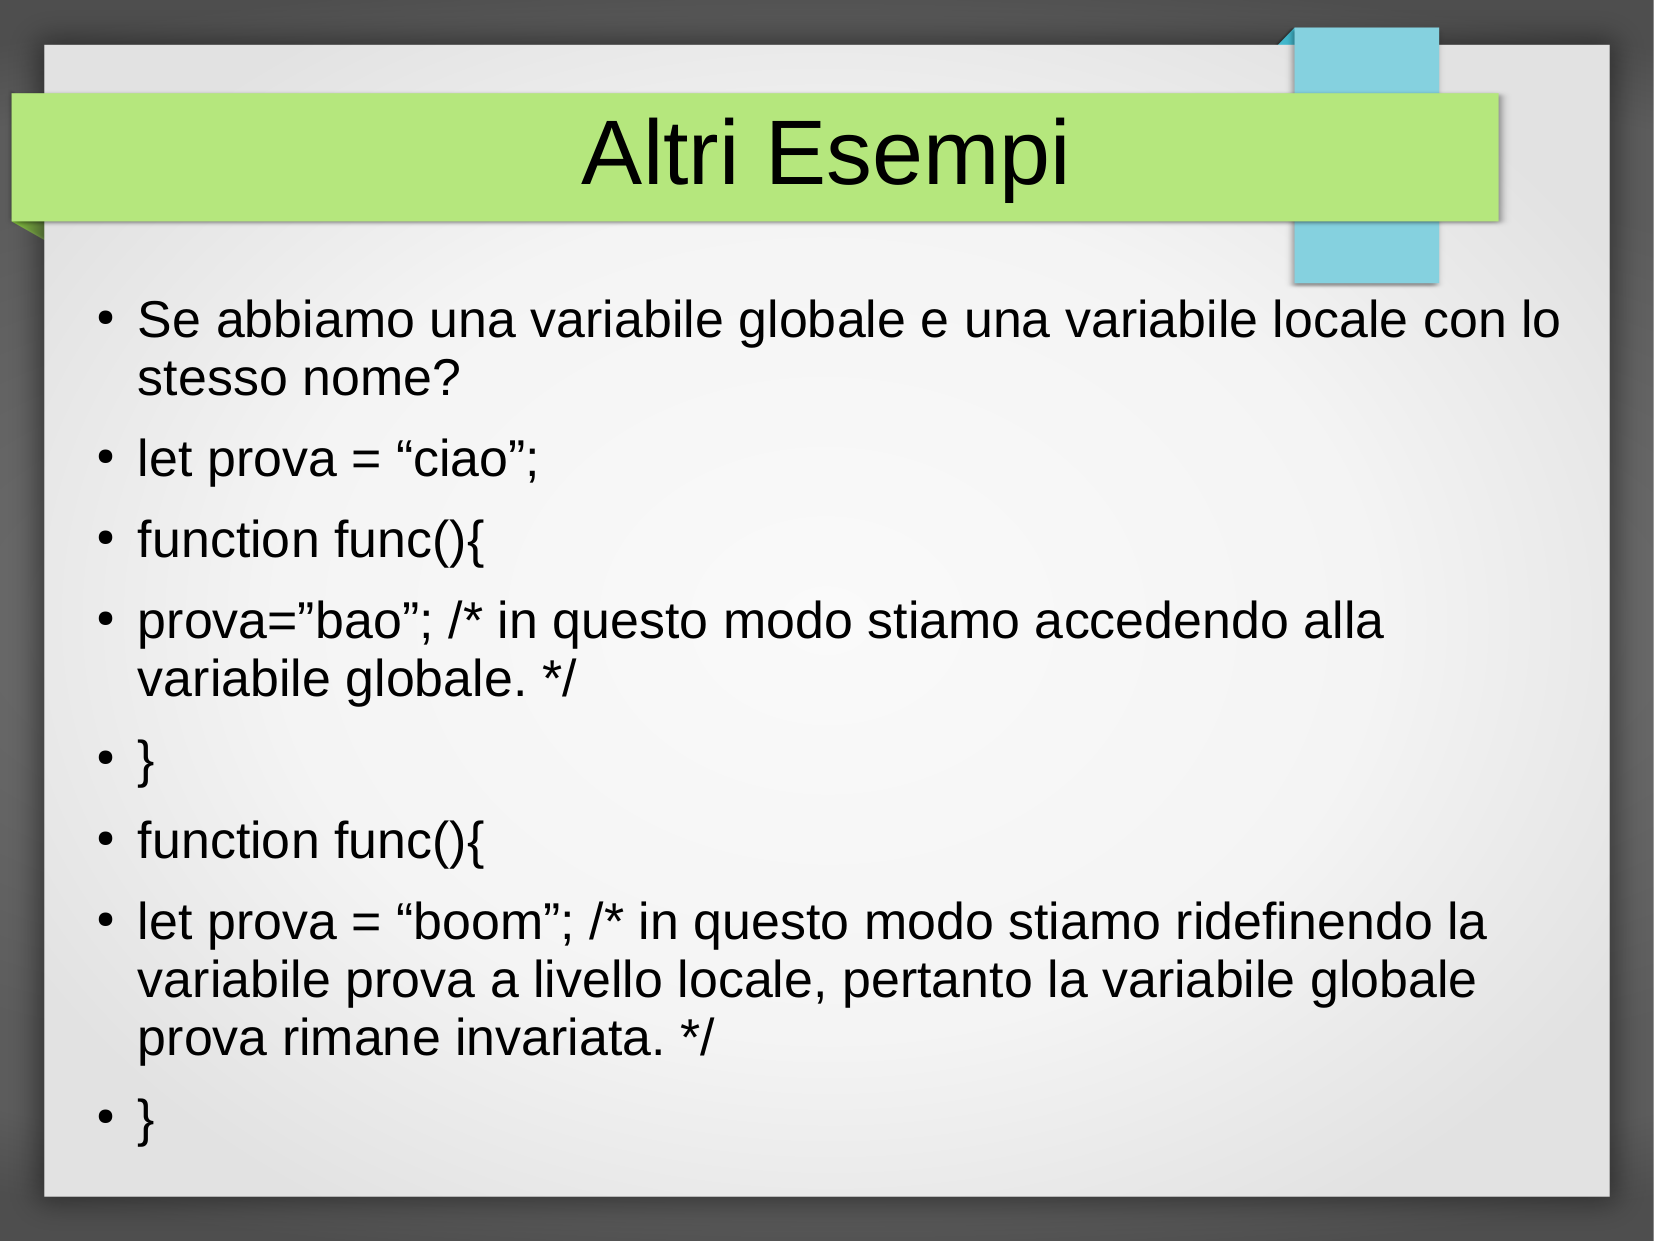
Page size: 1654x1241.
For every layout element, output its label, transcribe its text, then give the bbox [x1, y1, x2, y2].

picture [0, 0, 1654, 1241]
title Altri Esempi [82, 49, 1571, 257]
list Se abbiamo una variabile globale e una variabile locale con lo stesso nome? let prova = “ciao”; function func(){ prova=”bao”; /* in questo modo stiamo accedendo alla variabile globale. */ } function func(){ let prova = “boom”; /* in questo modo stiamo ridefinendo la variabile prova a livello locale, pertanto la variabile globale prova rimane invariata. */ } [82, 290, 1571, 1158]
